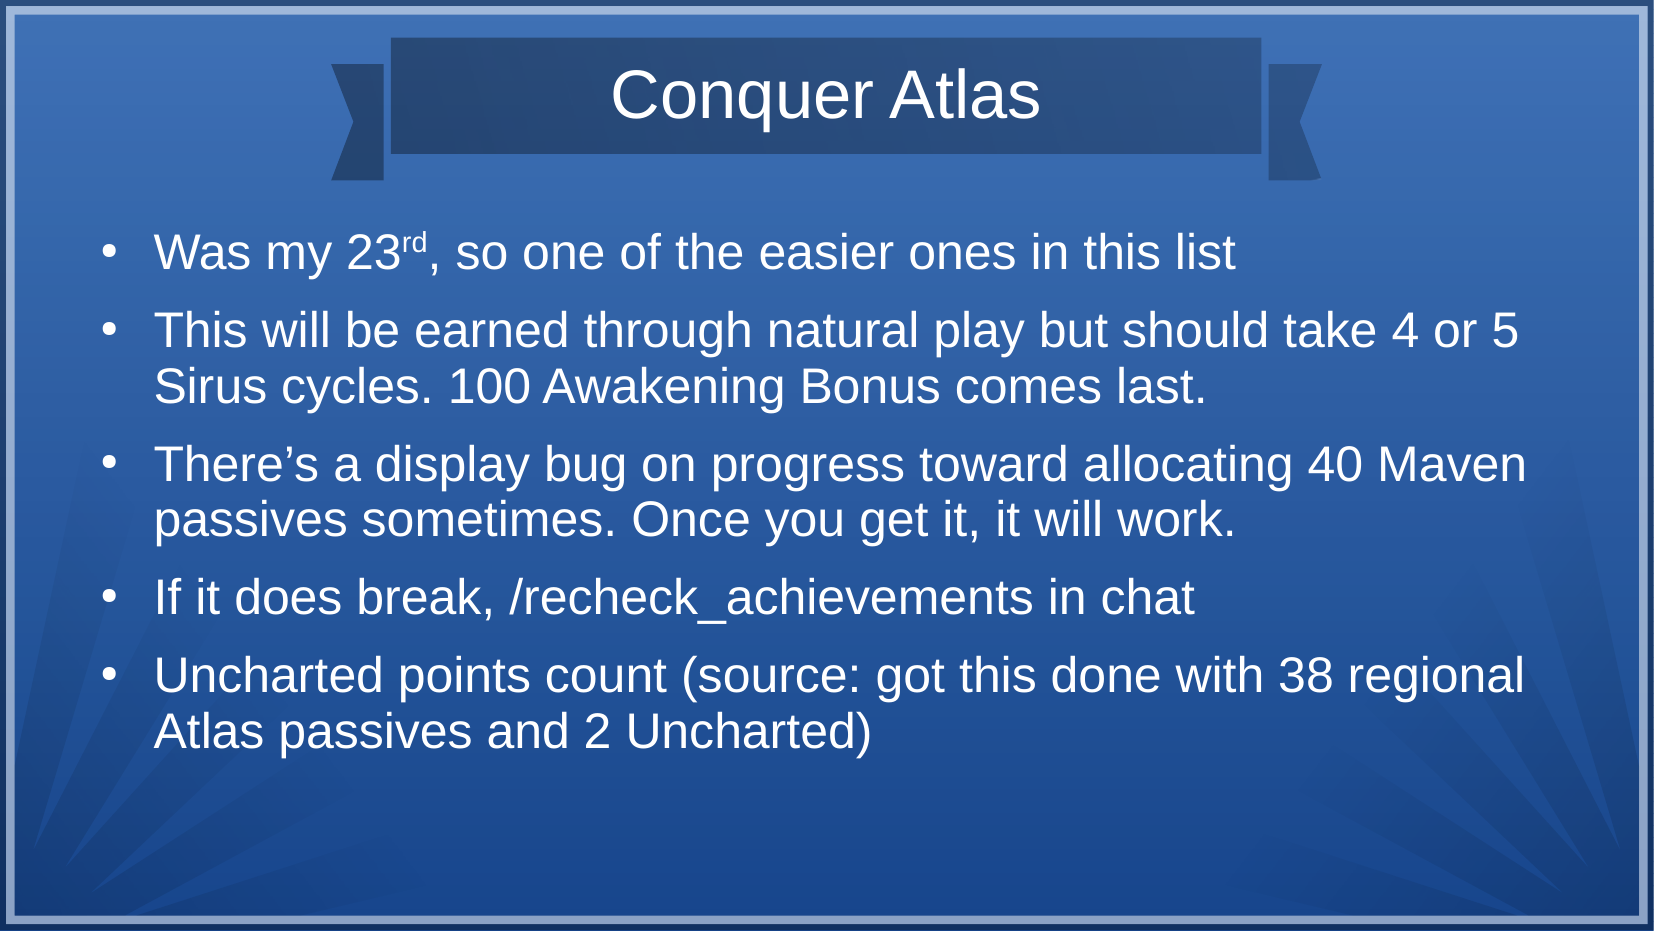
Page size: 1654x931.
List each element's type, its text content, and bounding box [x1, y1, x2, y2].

list Was my 23rd, so one of the easier ones in this list This will be earned through natural play but should take 4 or 5 Sirus cycles. 100 Awakening Bonus comes last. There’s a display bug on progress toward allocating 40 Maven passives sometimes. Once you get it, it will work. If it does break, /recheck_achievements in chat Uncharted points count (source: got this done with 38 regional Atlas passives and 2 Uncharted) [82, 224, 1571, 848]
title Conquer Atlas [389, 35, 1264, 154]
